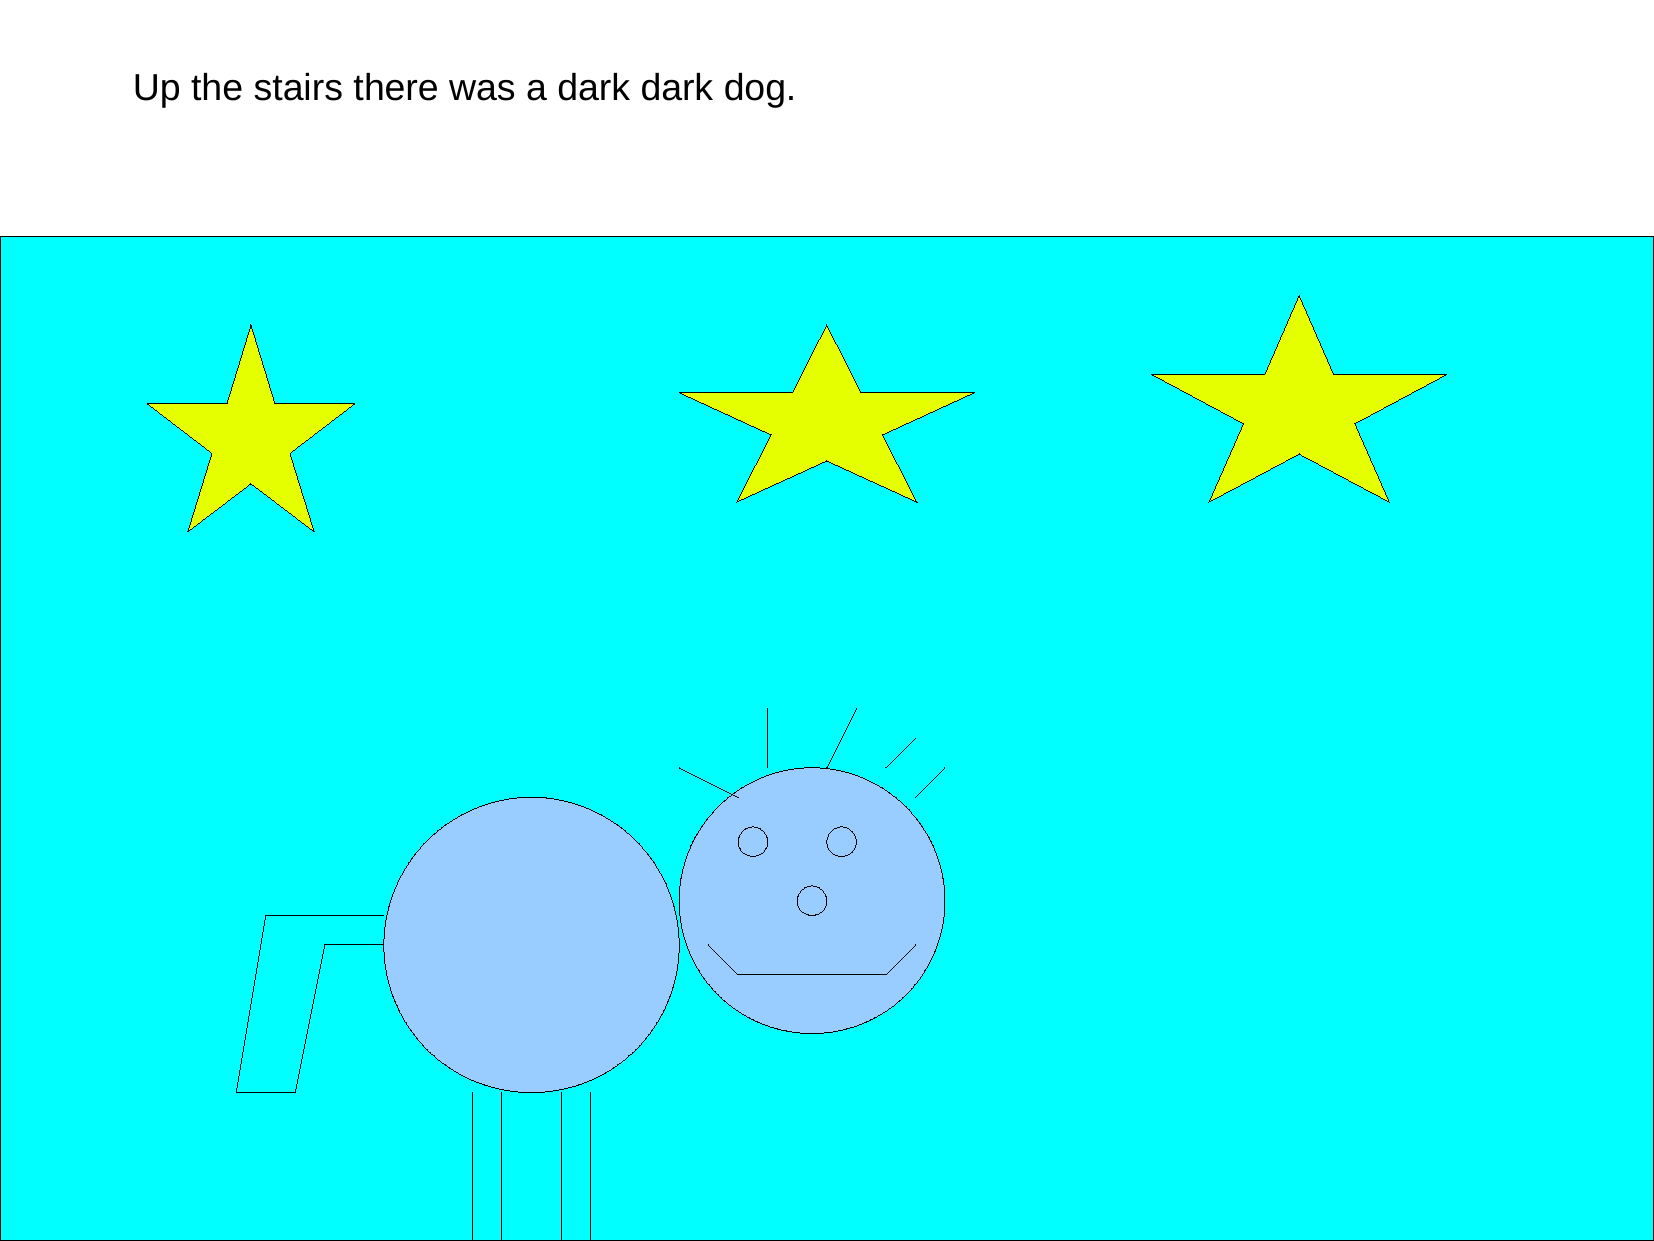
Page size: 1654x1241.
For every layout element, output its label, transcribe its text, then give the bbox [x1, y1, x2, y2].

text_box [0, 236, 1654, 1241]
text_box Up the stairs there was a dark dark dog. [118, 59, 1565, 158]
